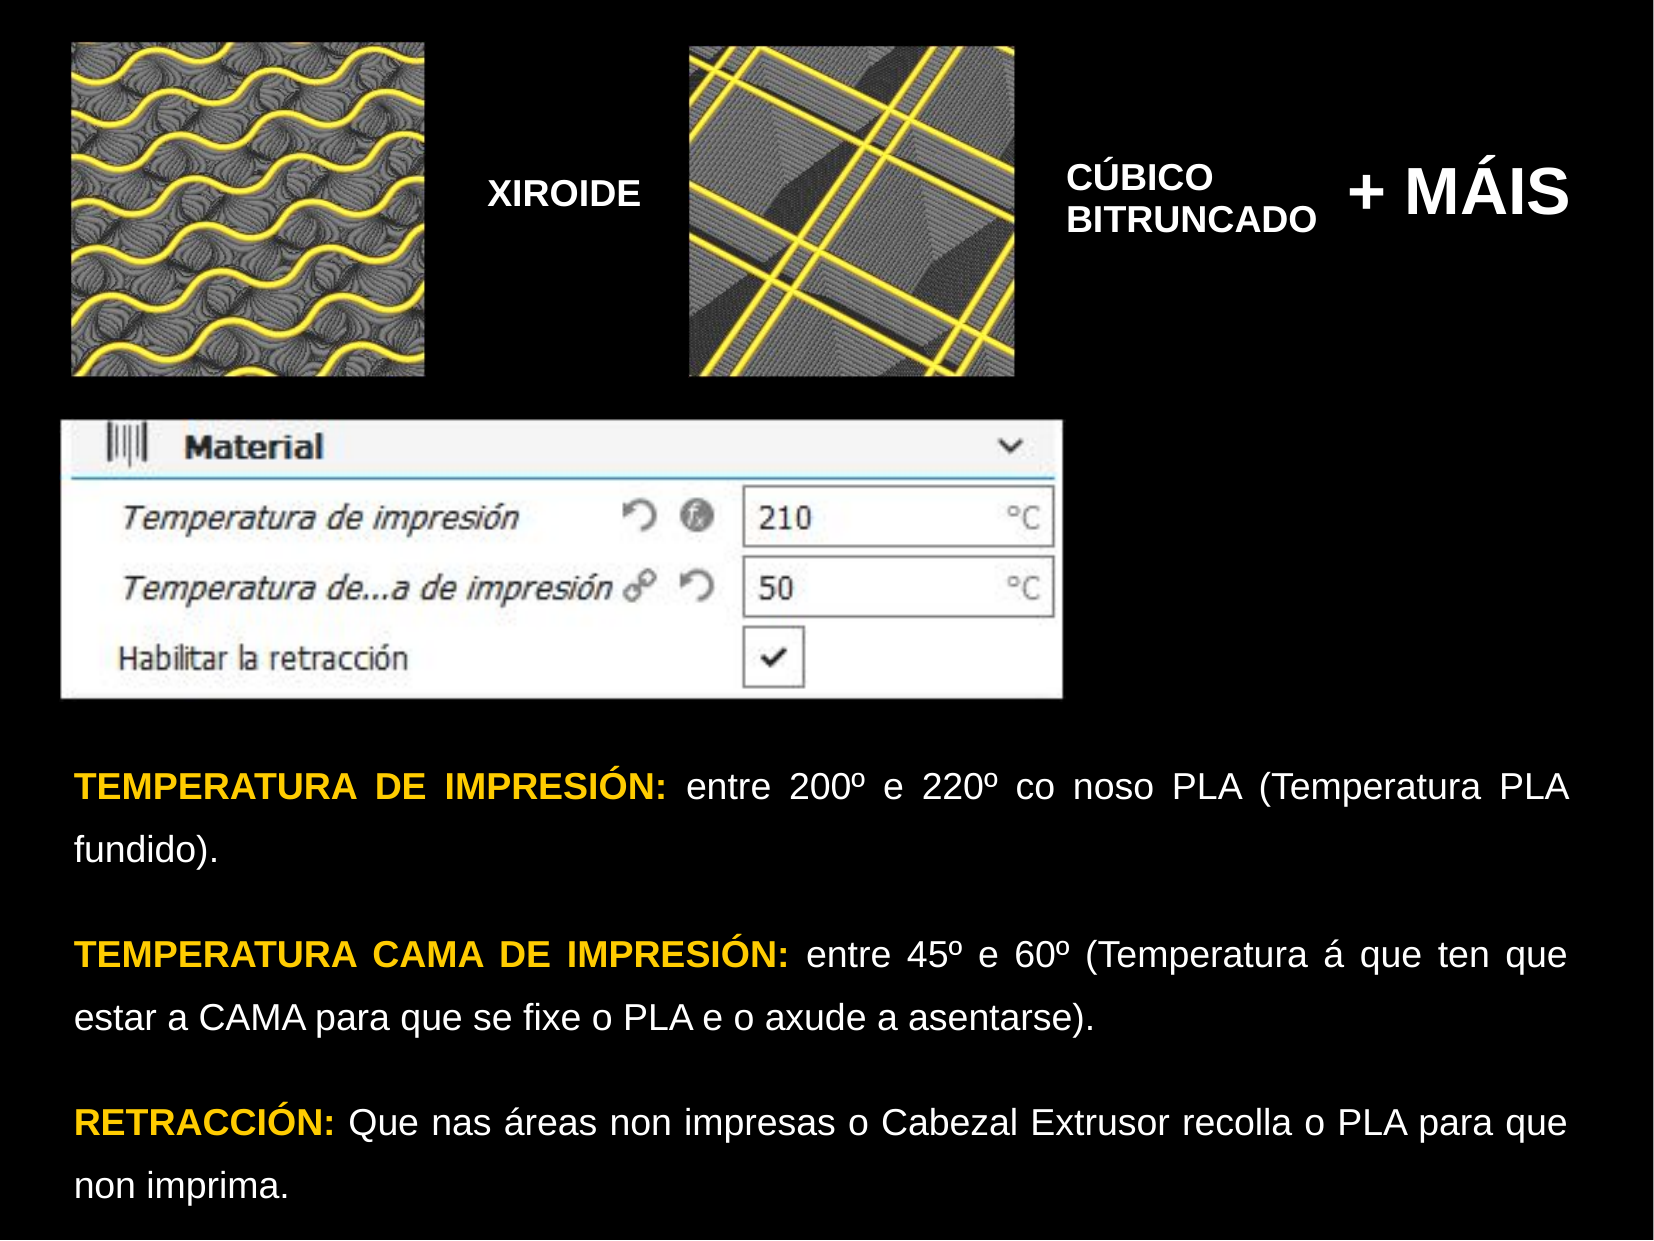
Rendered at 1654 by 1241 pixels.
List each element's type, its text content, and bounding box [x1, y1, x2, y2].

text_box XIROIDE [472, 165, 657, 223]
picture [59, 418, 1066, 702]
text_box CÚBICO BITRUNCADO [1051, 149, 1333, 249]
picture [688, 45, 1016, 378]
text_box TEMPERATURA DE IMPRESIÓN: entre 200º e 220º co noso PLA (Temperatura PLA fundido). TEMPERATURA CAMA DE IMPRESIÓN: entre 45º e 60º (Temperatura á que ten que estar a CAMA para que se fixe o PLA e o axude a asentarse). RETRACCIÓN: Que nas áreas non impresas o Cabezal Extrusor recolla o PLA para que non imprima. [59, 737, 1583, 1193]
text_box + MÁIS [1332, 146, 1587, 237]
picture [70, 41, 426, 378]
